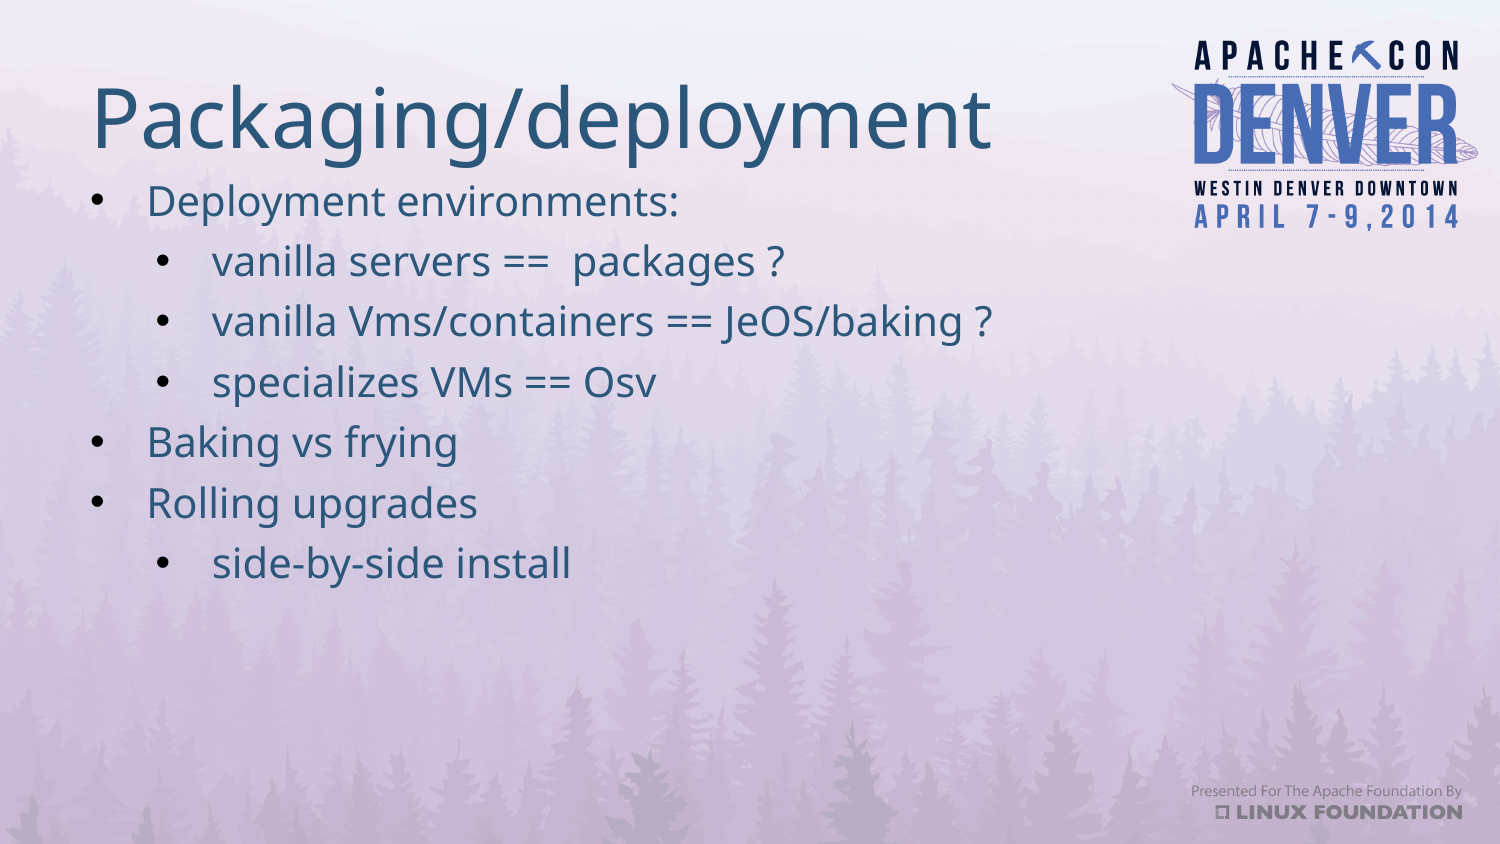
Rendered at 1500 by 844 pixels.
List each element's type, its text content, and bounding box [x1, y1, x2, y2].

picture [0, 0, 1500, 844]
text_box Deployment environments: vanilla servers == packages ? vanilla Vms/containers == JeOS/baking ? specializes VMs == Osv Baking vs frying Rolling upgrades side-by-side install [75, 166, 1116, 239]
text_box Packaging/deployment [75, 57, 1116, 158]
